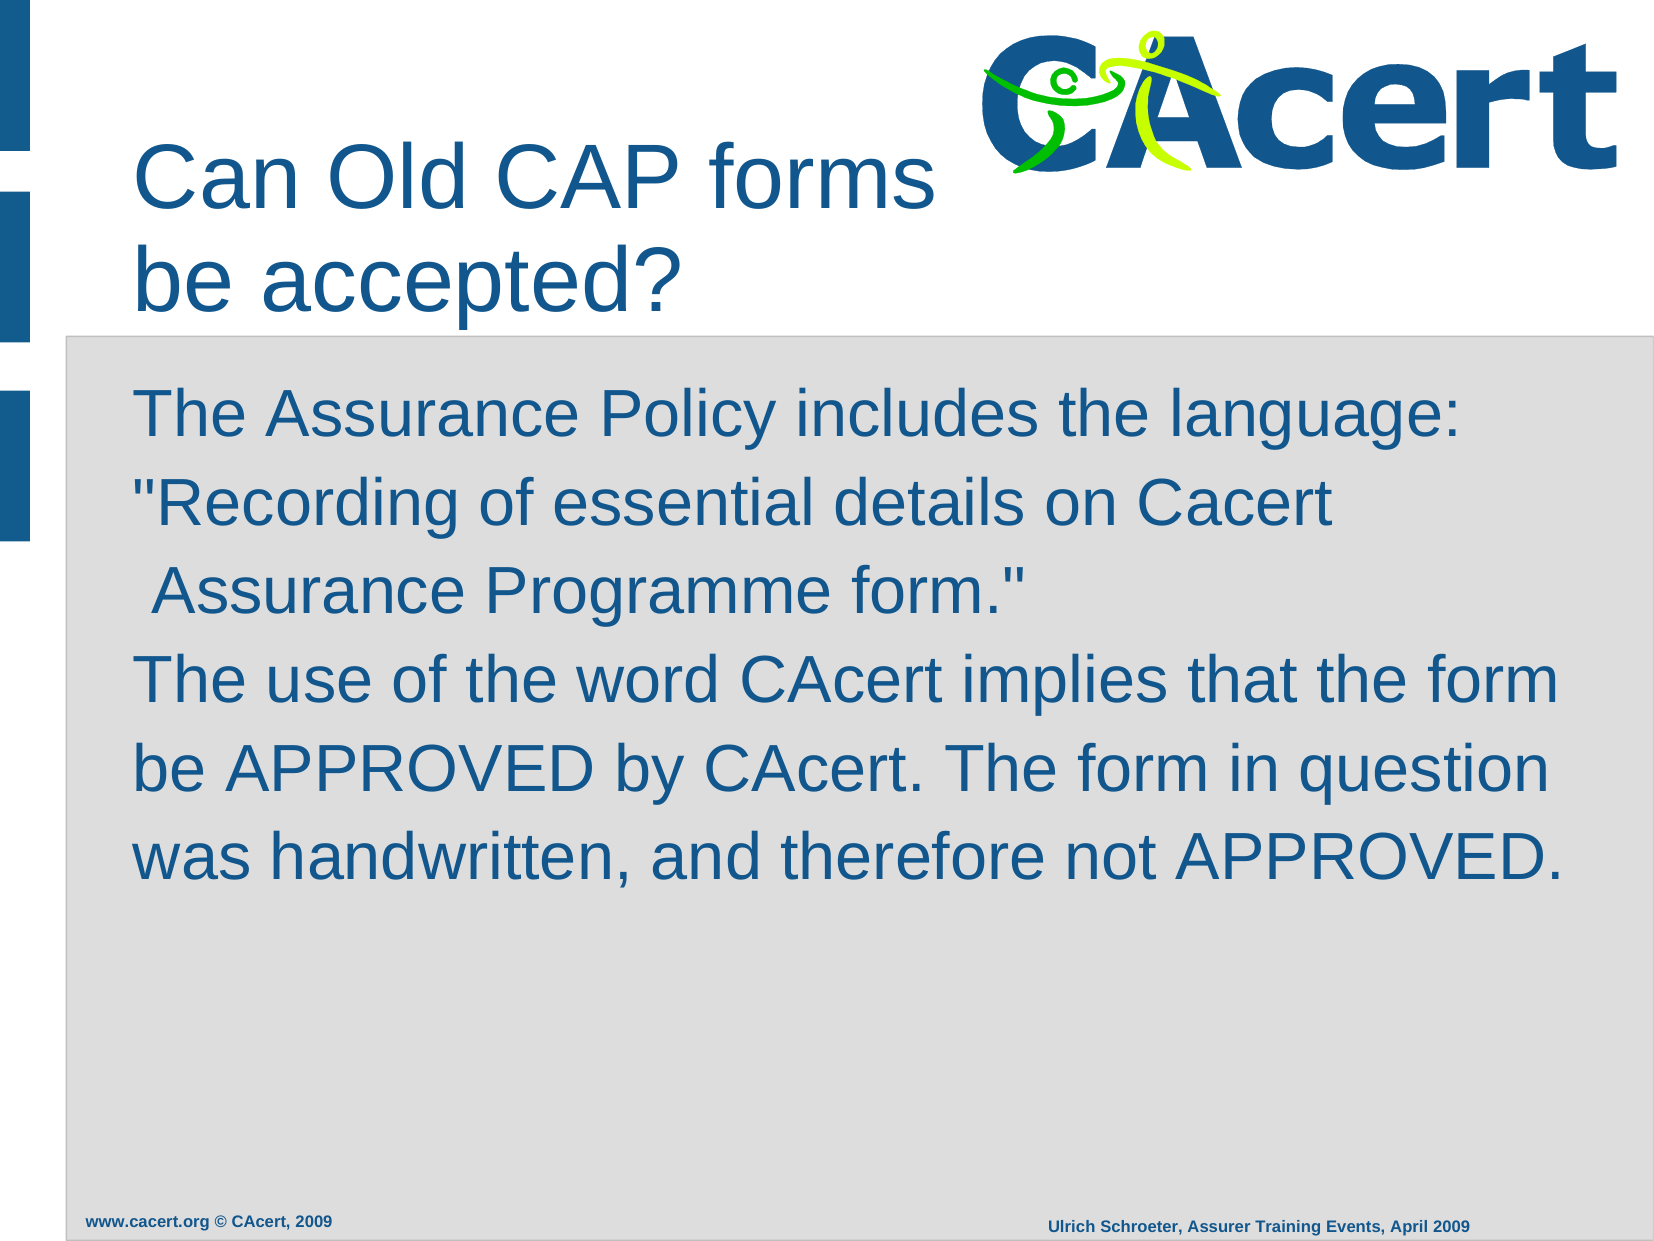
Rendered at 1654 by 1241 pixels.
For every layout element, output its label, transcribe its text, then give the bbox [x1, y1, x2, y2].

text_box Can Old CAP forms be accepted? [118, 118, 954, 339]
text_box The Assurance Policy includes the language: "Recording of essential details on Cacert Assurance Programme form." The use of the word CAcert implies that the form be APPROVED by CAcert. The form in question was handwritten, and therefore not APPROVED. [118, 354, 1597, 902]
